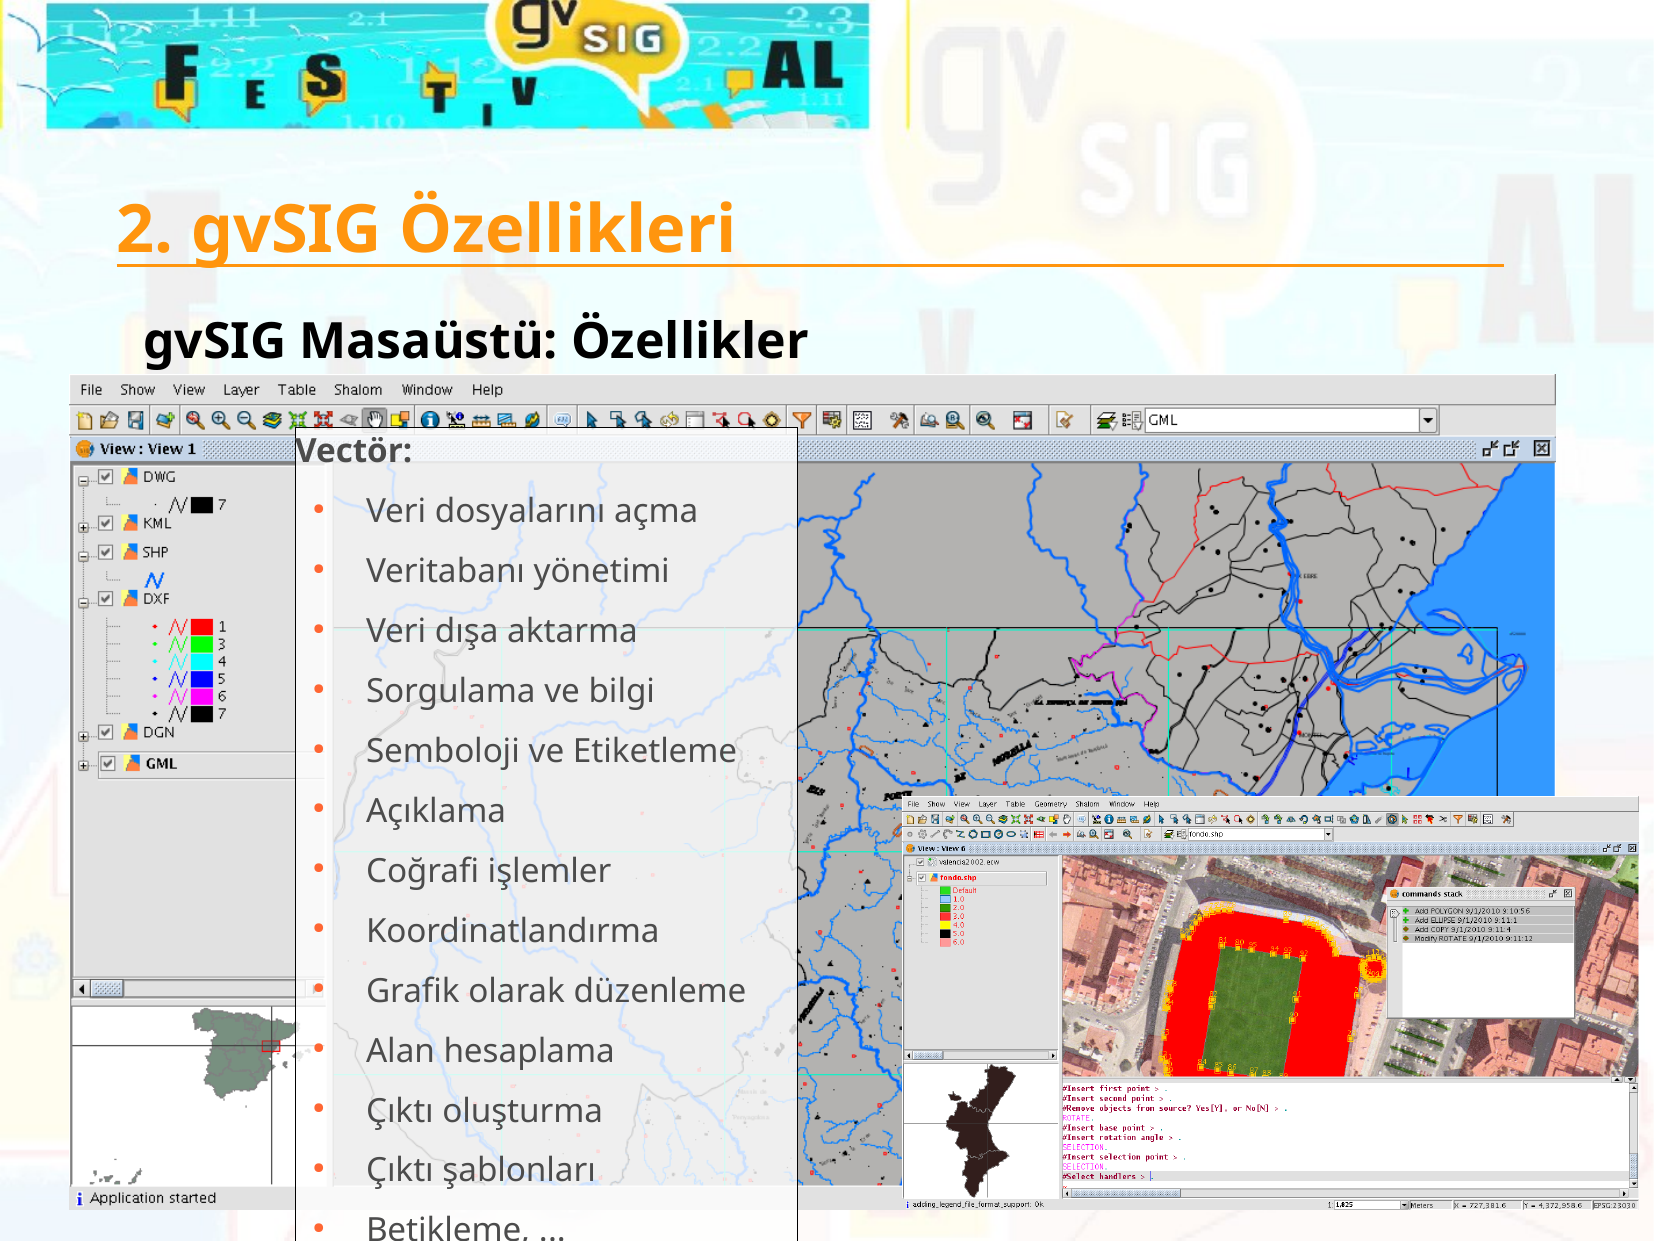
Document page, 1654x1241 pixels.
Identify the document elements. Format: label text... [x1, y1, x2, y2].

list Vectör: Veri dosyalarını açma Veritabanı yönetimi Veri dışa aktarma Sorgulama ve bilgi Semboloji ve Etiketleme Açıklama Coğrafi işlemler Koordinatlandırma Grafik olarak düzenleme Alan hesaplama Çıktı oluşturma Çıktı şablonları Betikleme, ... [295, 427, 798, 1218]
picture [438, 419, 536, 427]
picture [0, 0, 1654, 1241]
title gvSIG Masaüstü: Özellikler [143, 260, 1439, 419]
picture [427, 419, 433, 427]
title 2. gvSIG Özellikleri [116, 177, 1605, 276]
